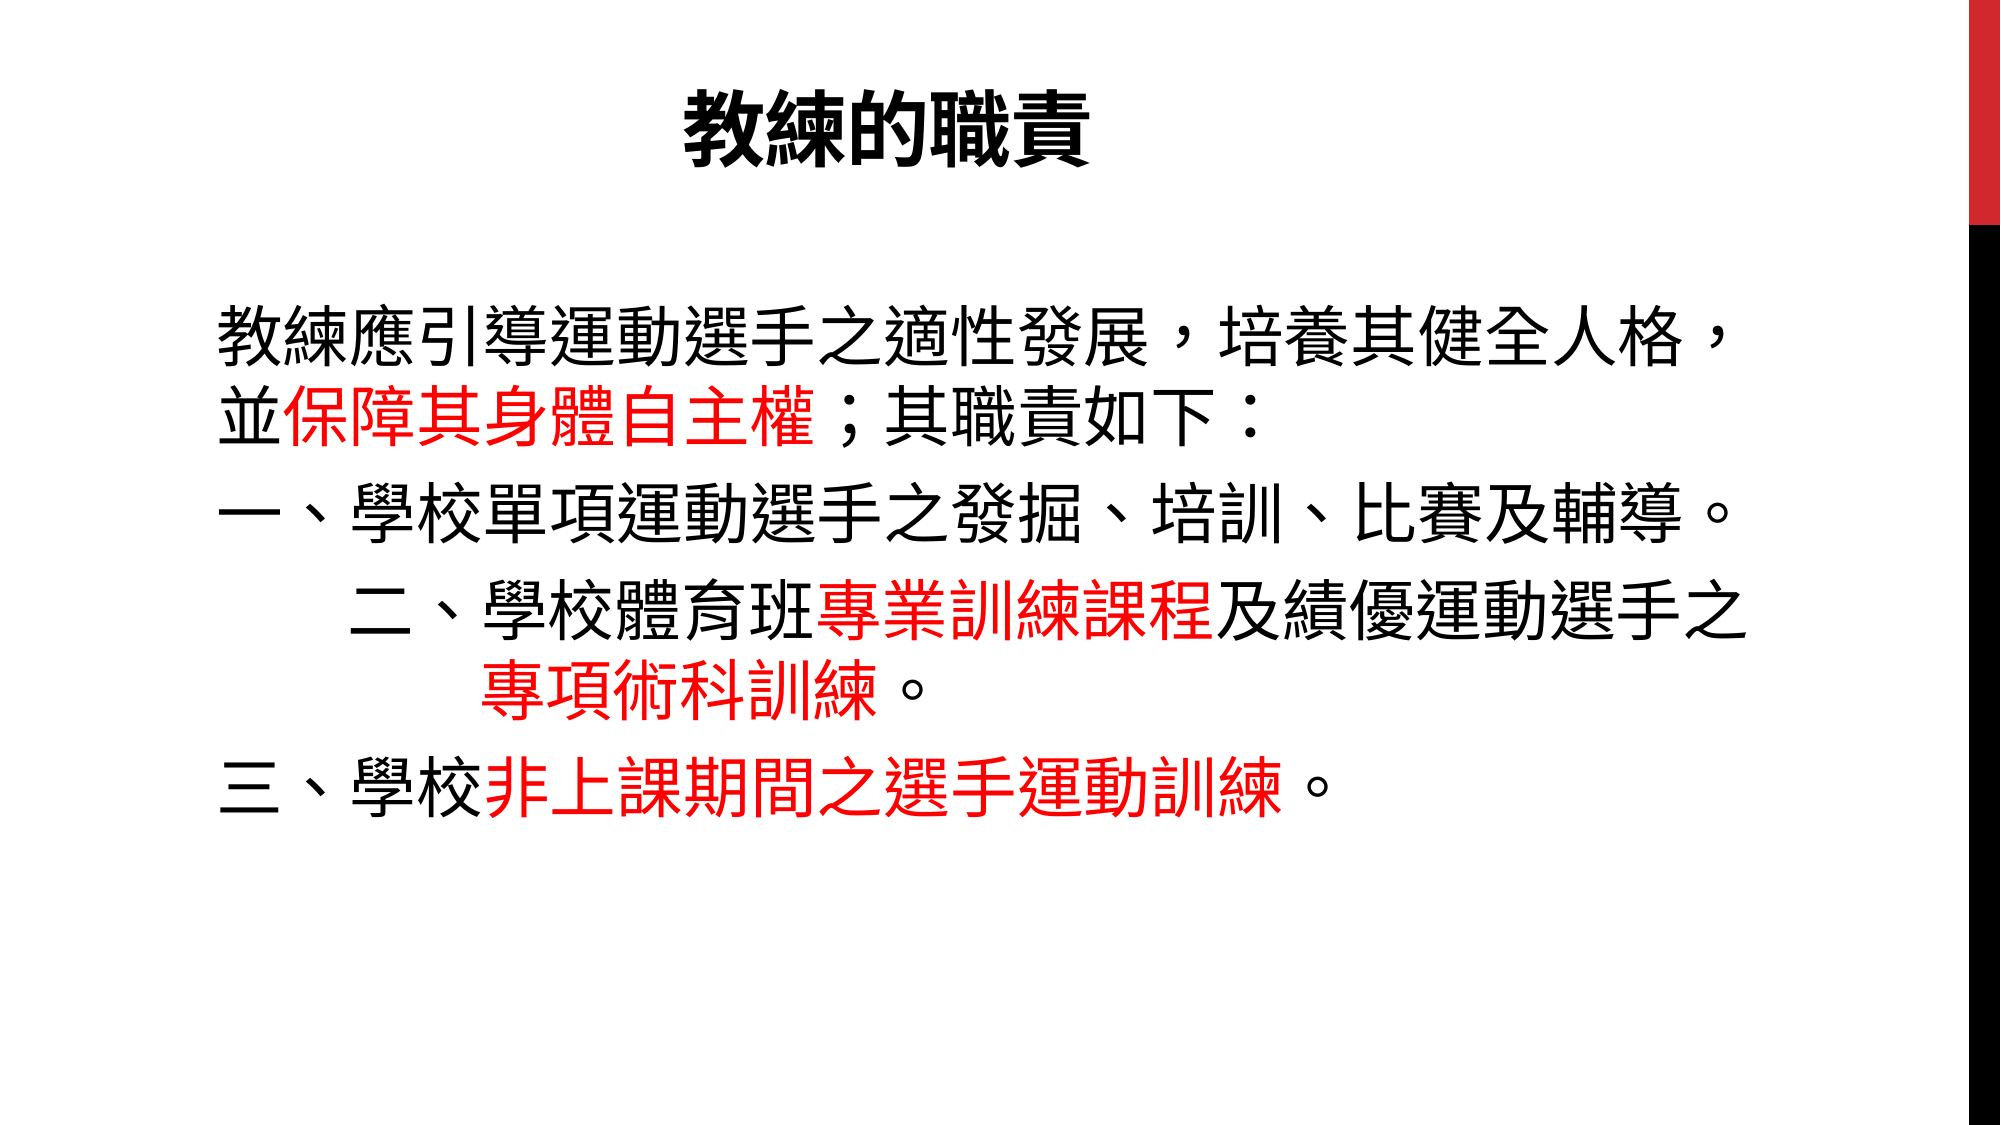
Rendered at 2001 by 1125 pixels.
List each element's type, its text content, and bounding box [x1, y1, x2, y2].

text_box 教練的職責 [103, 26, 1674, 186]
list 教練應引導運動選手之適性發展，培養其健全人格，並保障其身體自主權；其職責如下： 一、學校單項運動選手之發掘、培訓、比賽及輔導。 二、學校體育班專業訓練課程及績優運動選手之專項術科訓練。 三、學校非上課期間之選手運動訓練。 [201, 287, 1775, 944]
